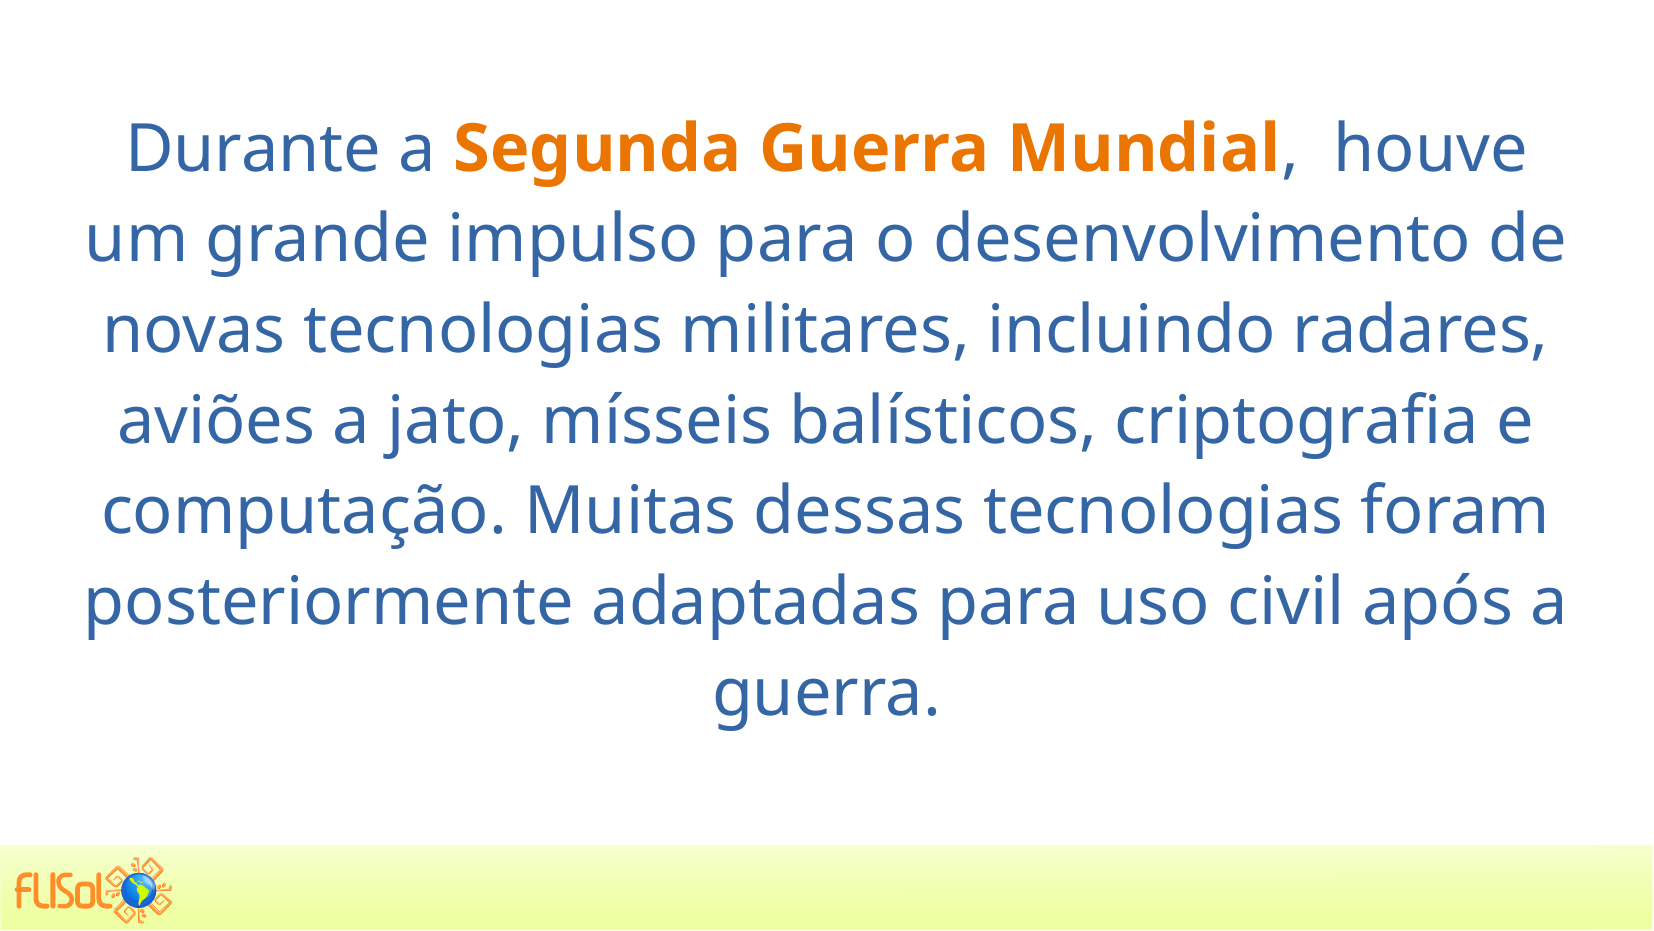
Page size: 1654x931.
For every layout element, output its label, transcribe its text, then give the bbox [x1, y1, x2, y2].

subtitle Durante a Segunda Guerra Mundial, houve um grande impulso para o desenvolvimento de novas tecnologias militares, incluindo radares, aviões a jato, mísseis balísticos, criptografia e computação. Muitas dessas tecnologias foram posteriormente adaptadas para uso civil após a guerra. [82, 147, 1571, 688]
text_box [0, 844, 1654, 931]
